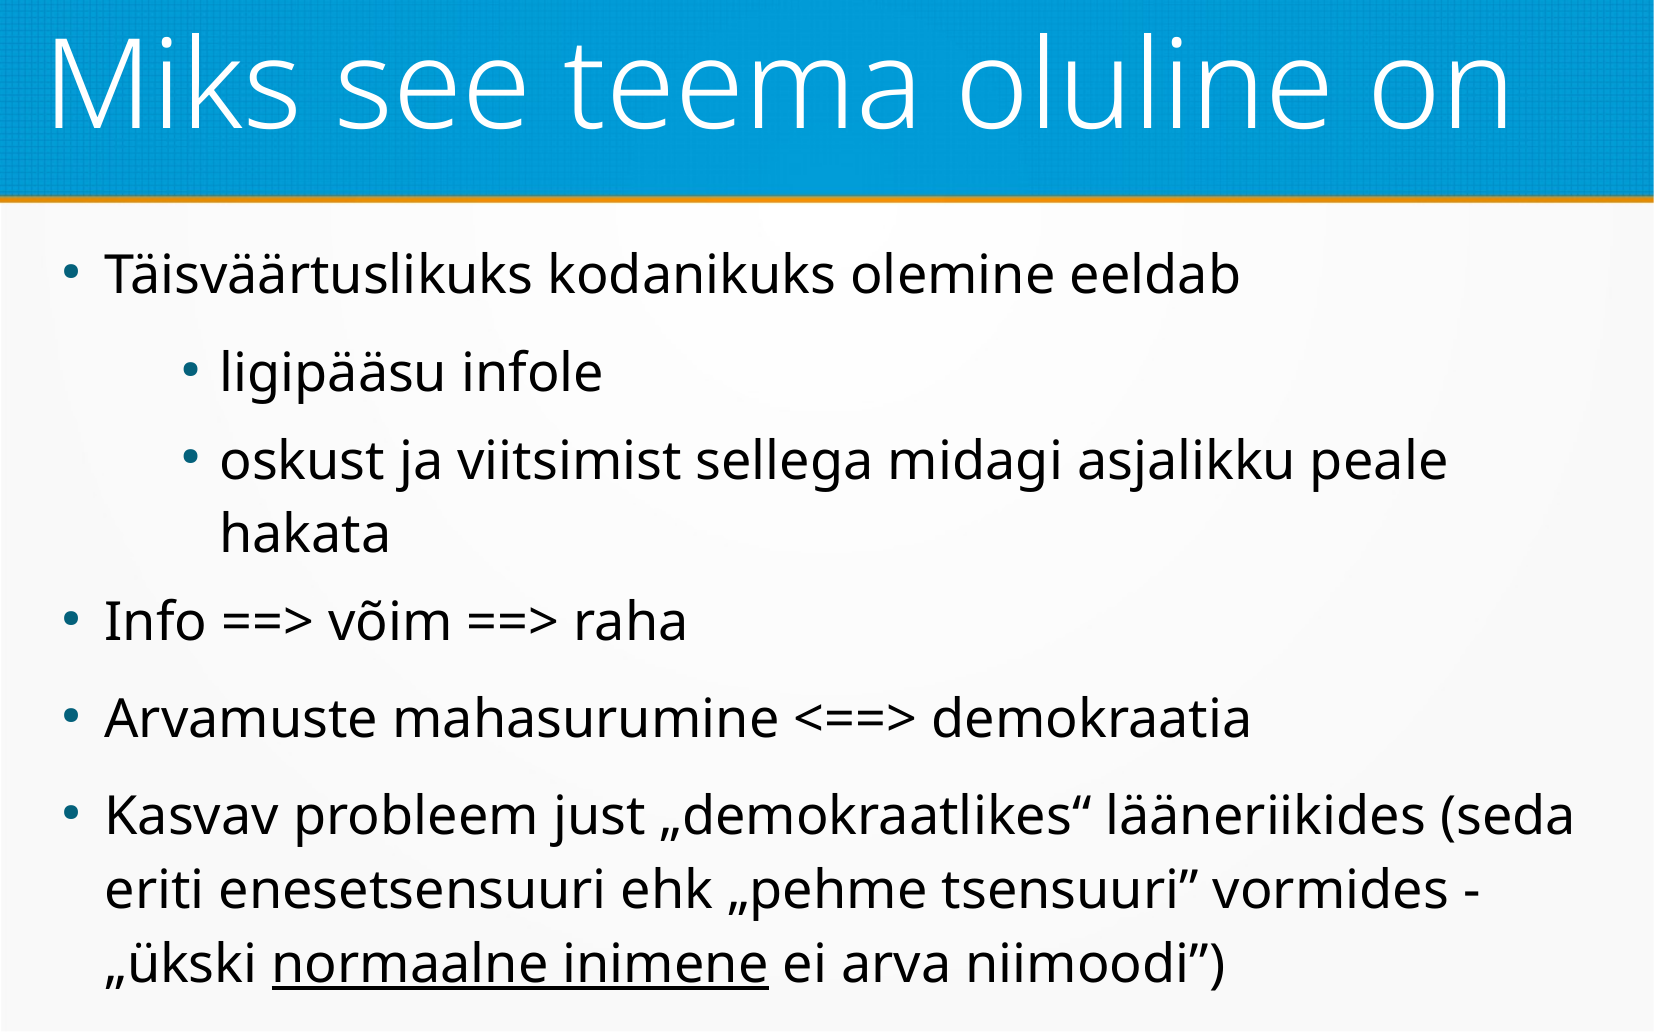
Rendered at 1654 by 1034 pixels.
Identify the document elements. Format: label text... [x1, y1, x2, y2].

title Miks see teema oluline on [43, 0, 1619, 166]
list Täisväärtuslikuks kodanikuks olemine eeldab ligipääsu infole oskust ja viitsimist sellega midagi asjalikku peale hakata Info ==> võim ==> raha Arvamuste mahasurumine <==> demokraatia Kasvav probleem just „demokraatlikes“ lääneriikides (seda eriti enesetsensuuri ehk „pehme tsensuuri” vormides - „ükski normaalne inimene ei arva niimoodi”) [47, 236, 1607, 1002]
picture [0, 195, 1654, 1034]
